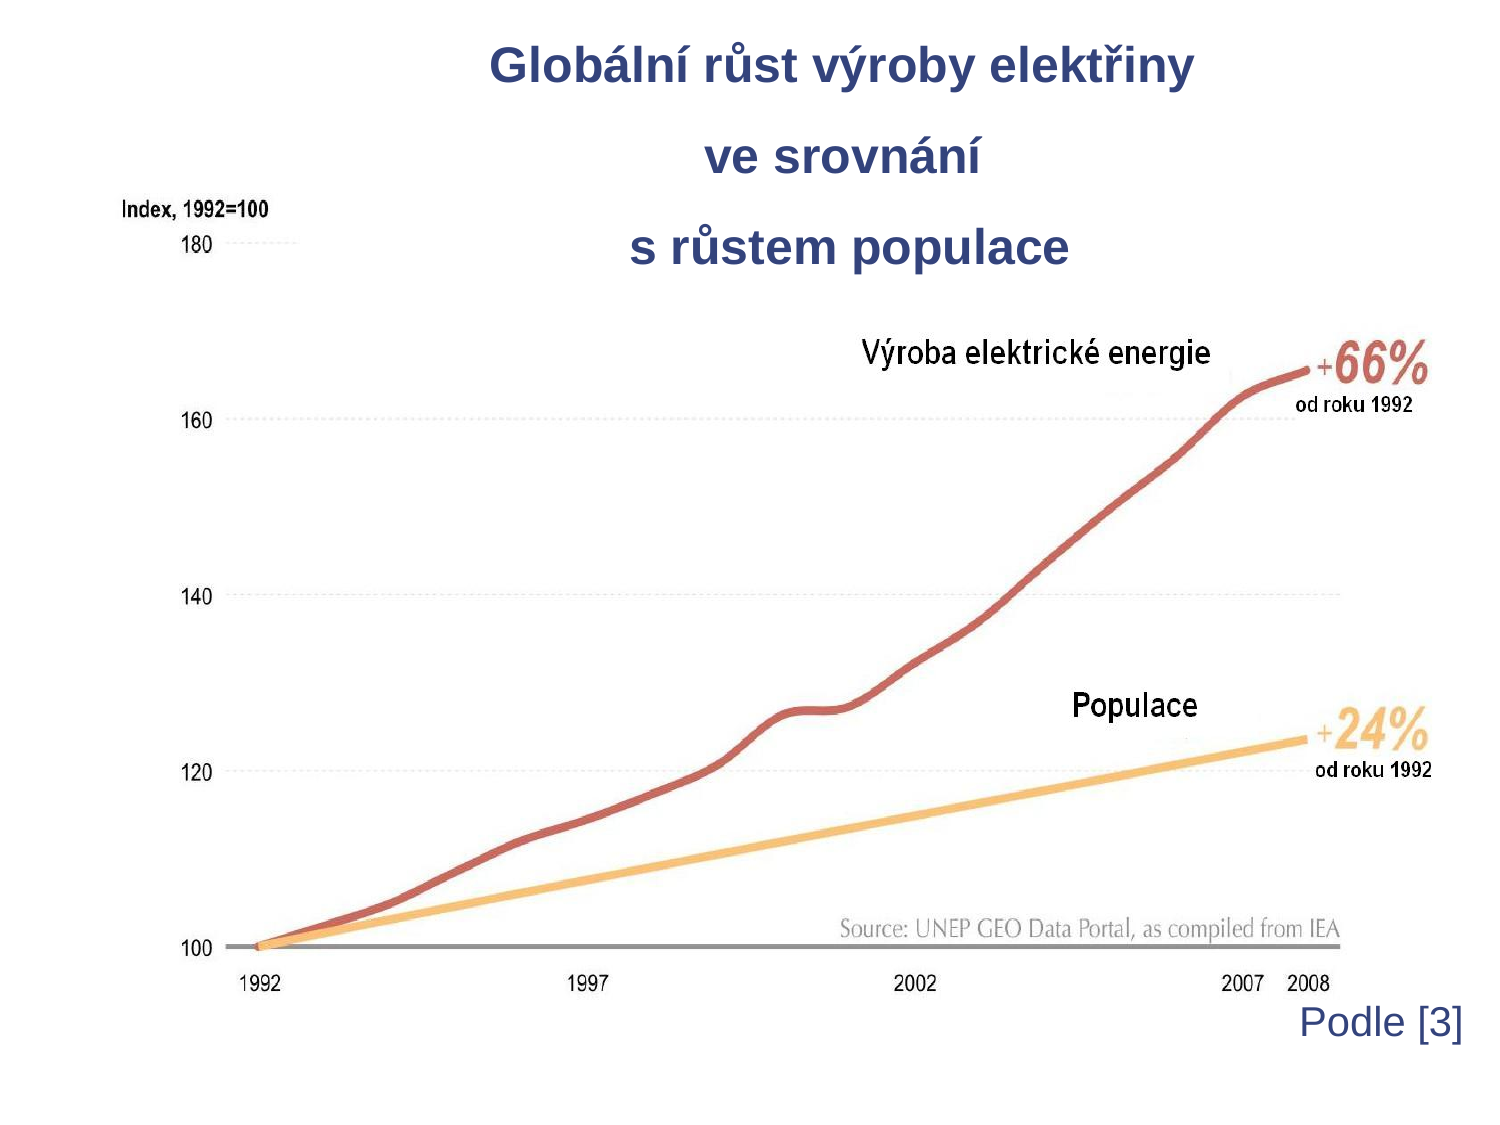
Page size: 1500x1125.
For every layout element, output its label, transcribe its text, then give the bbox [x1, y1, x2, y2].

text_box Globální růst výroby elektřiny ve srovnání s růstem populace [299, 24, 1401, 283]
picture [50, 124, 1463, 1101]
text_box Podle [3] [1284, 987, 1479, 1053]
